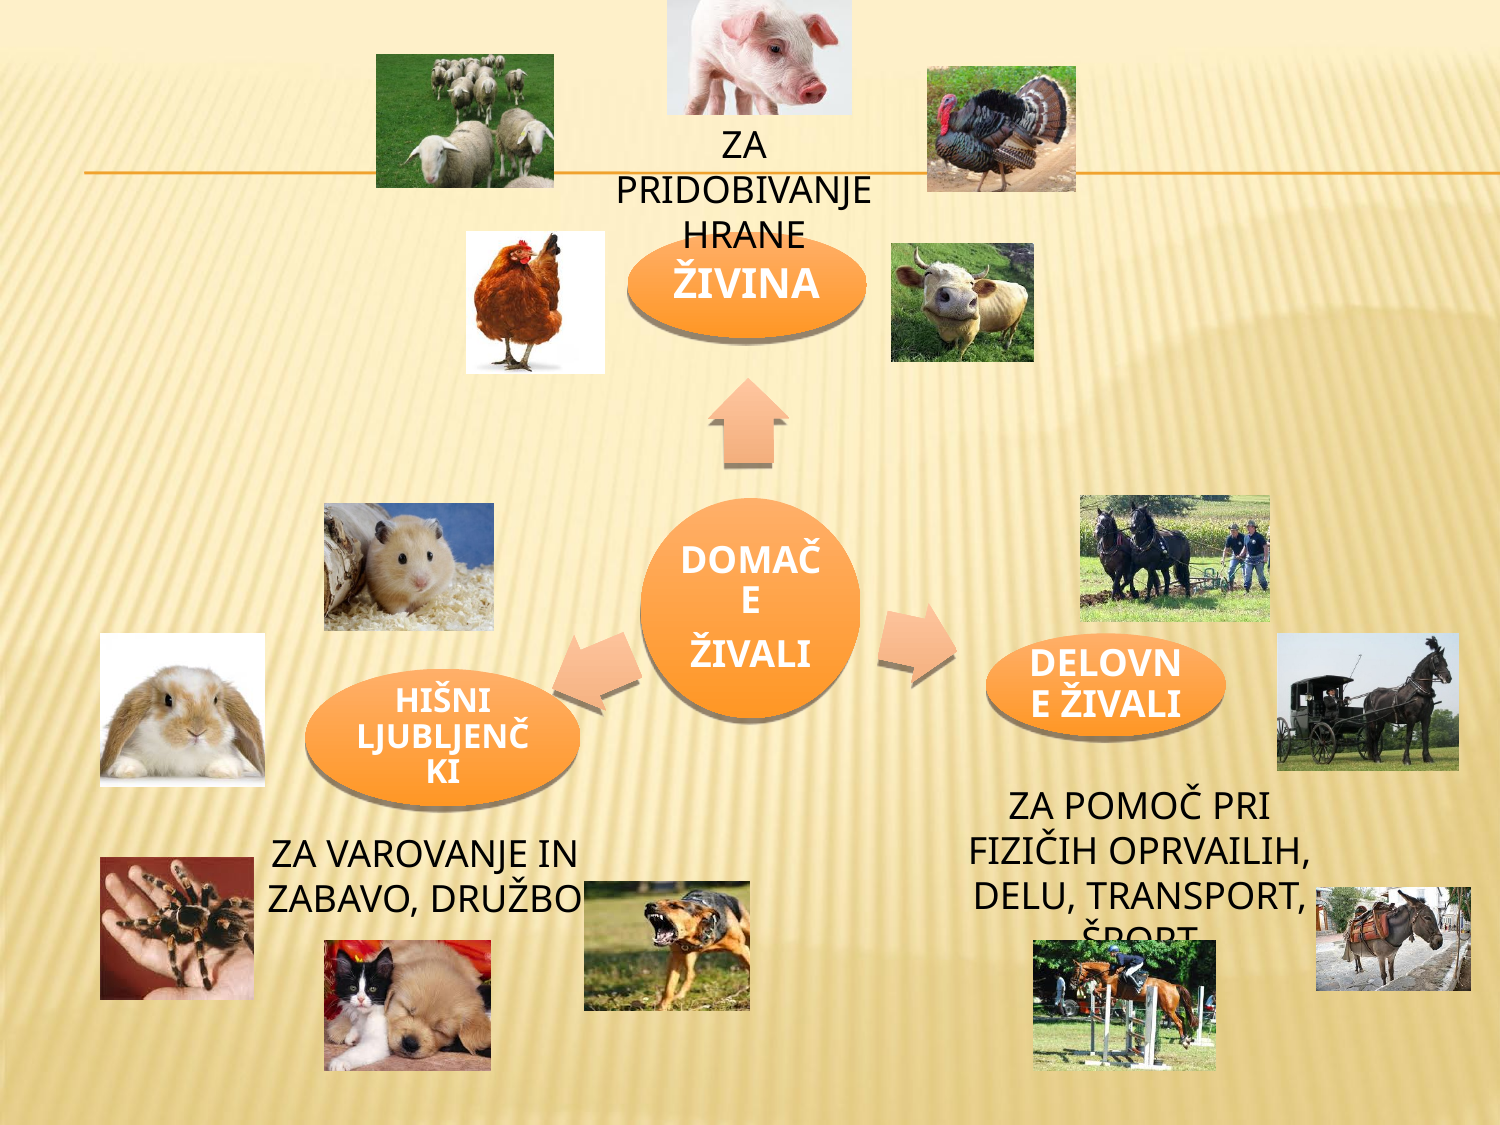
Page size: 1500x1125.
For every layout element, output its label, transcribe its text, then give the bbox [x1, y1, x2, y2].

text_box ZA POMOČ PRI FIZIČIH OPRVAILIH, DELU, TRANSPORT, ŠPORT [938, 774, 1341, 970]
text_box DOMAČE ŽIVALI [640, 498, 861, 718]
text_box ZA PRIDOBIVANJE HRANE [584, 113, 904, 264]
text_box ZA VAROVANJE IN ZABAVO, DRUŽBO [242, 822, 609, 928]
text_box HIŠNI LJUBLJENČKI [305, 668, 581, 806]
text_box ŽIVINA [627, 264, 867, 338]
text_box DELOVNE ŽIVALI [986, 633, 1226, 737]
text_box [707, 377, 790, 464]
text_box [877, 603, 958, 683]
picture [0, 0, 1500, 1125]
text_box [552, 632, 643, 711]
